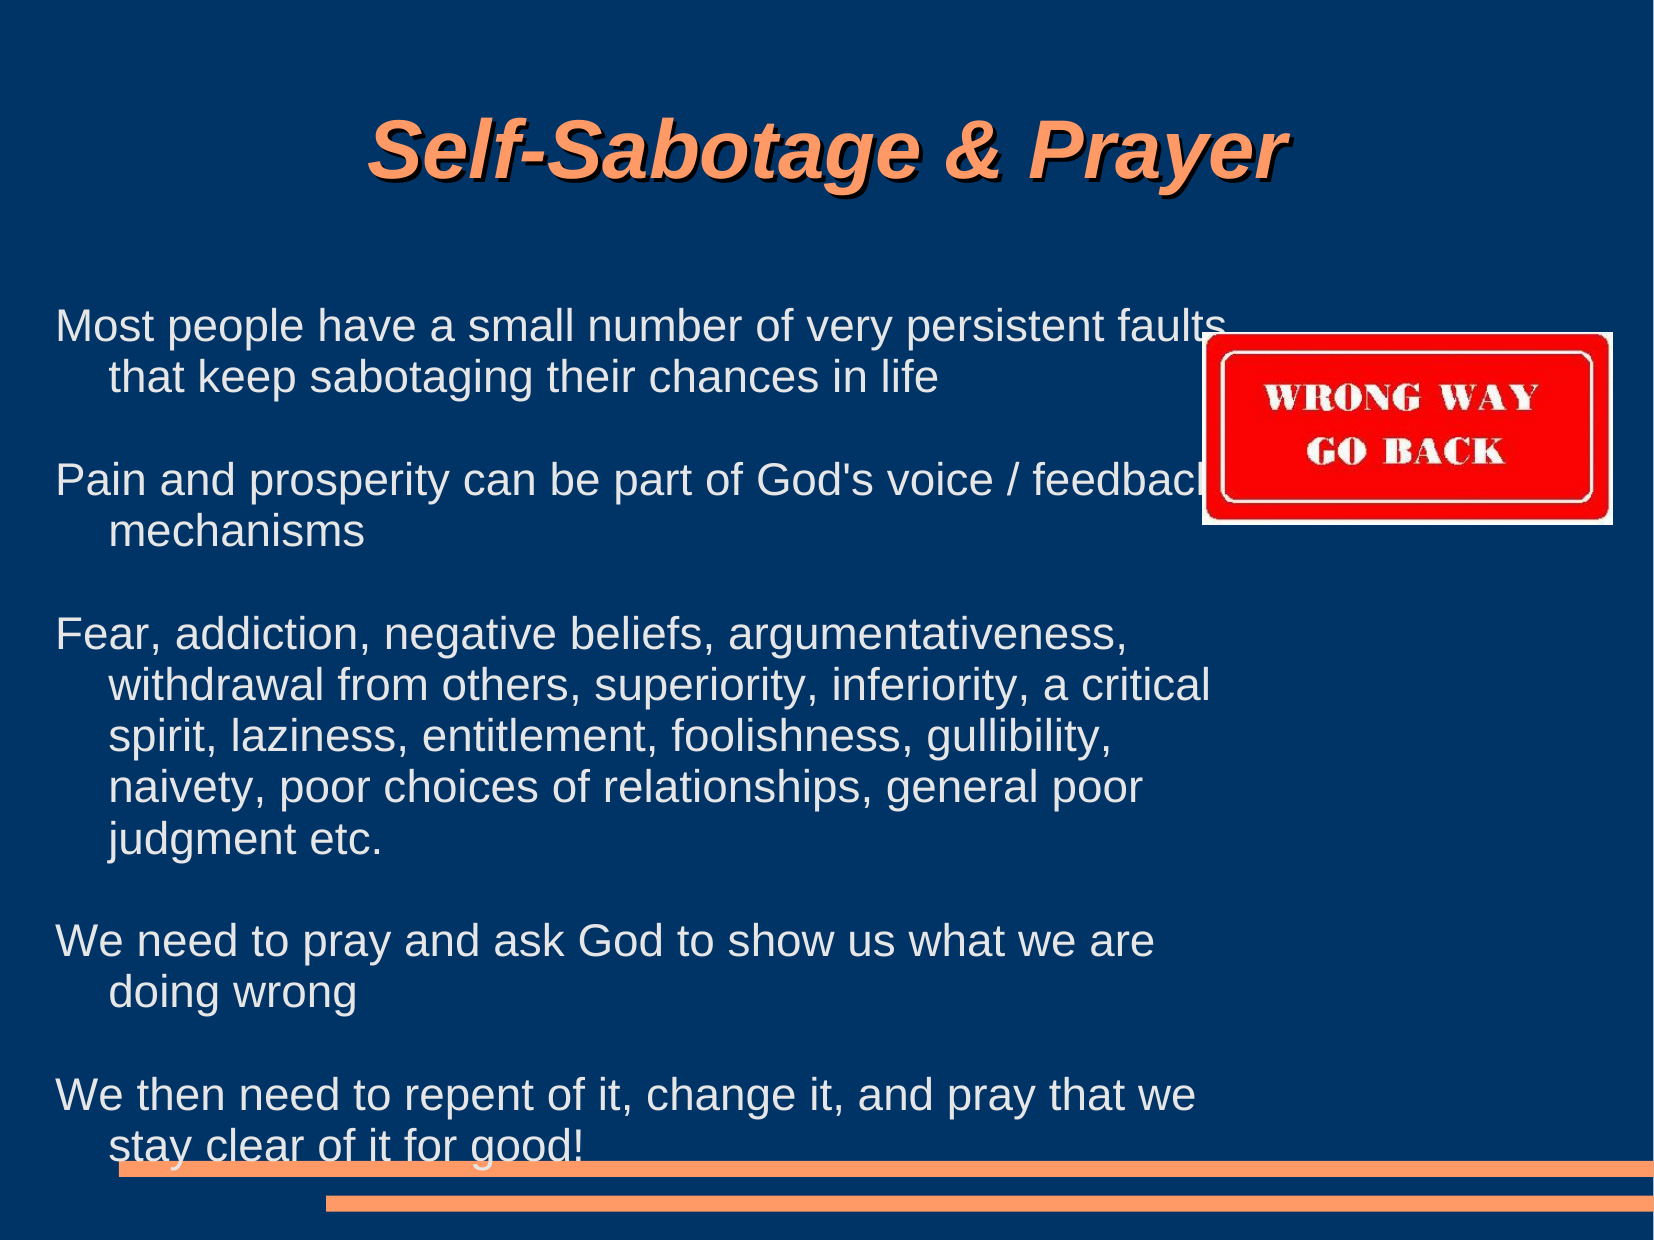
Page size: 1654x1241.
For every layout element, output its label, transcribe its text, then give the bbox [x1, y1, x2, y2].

title Self-Sabotage & Prayer [121, 46, 1534, 254]
list Most people have a small number of very persistent faults that keep sabotaging their chances in life Pain and prosperity can be part of God's voice / feedback mechanisms Fear, addiction, negative beliefs, argumentativeness, withdrawal from others, superiority, inferiority, a critical spirit, laziness, entitlement, foolishness, gullibility, naivety, poor choices of relationships, general poor judgment etc. We need to pray and ask God to show us what we are doing wrong We then need to repent of it, change it, and pray that we stay clear of it for good! [37, 300, 1238, 1168]
picture [1202, 332, 1613, 526]
